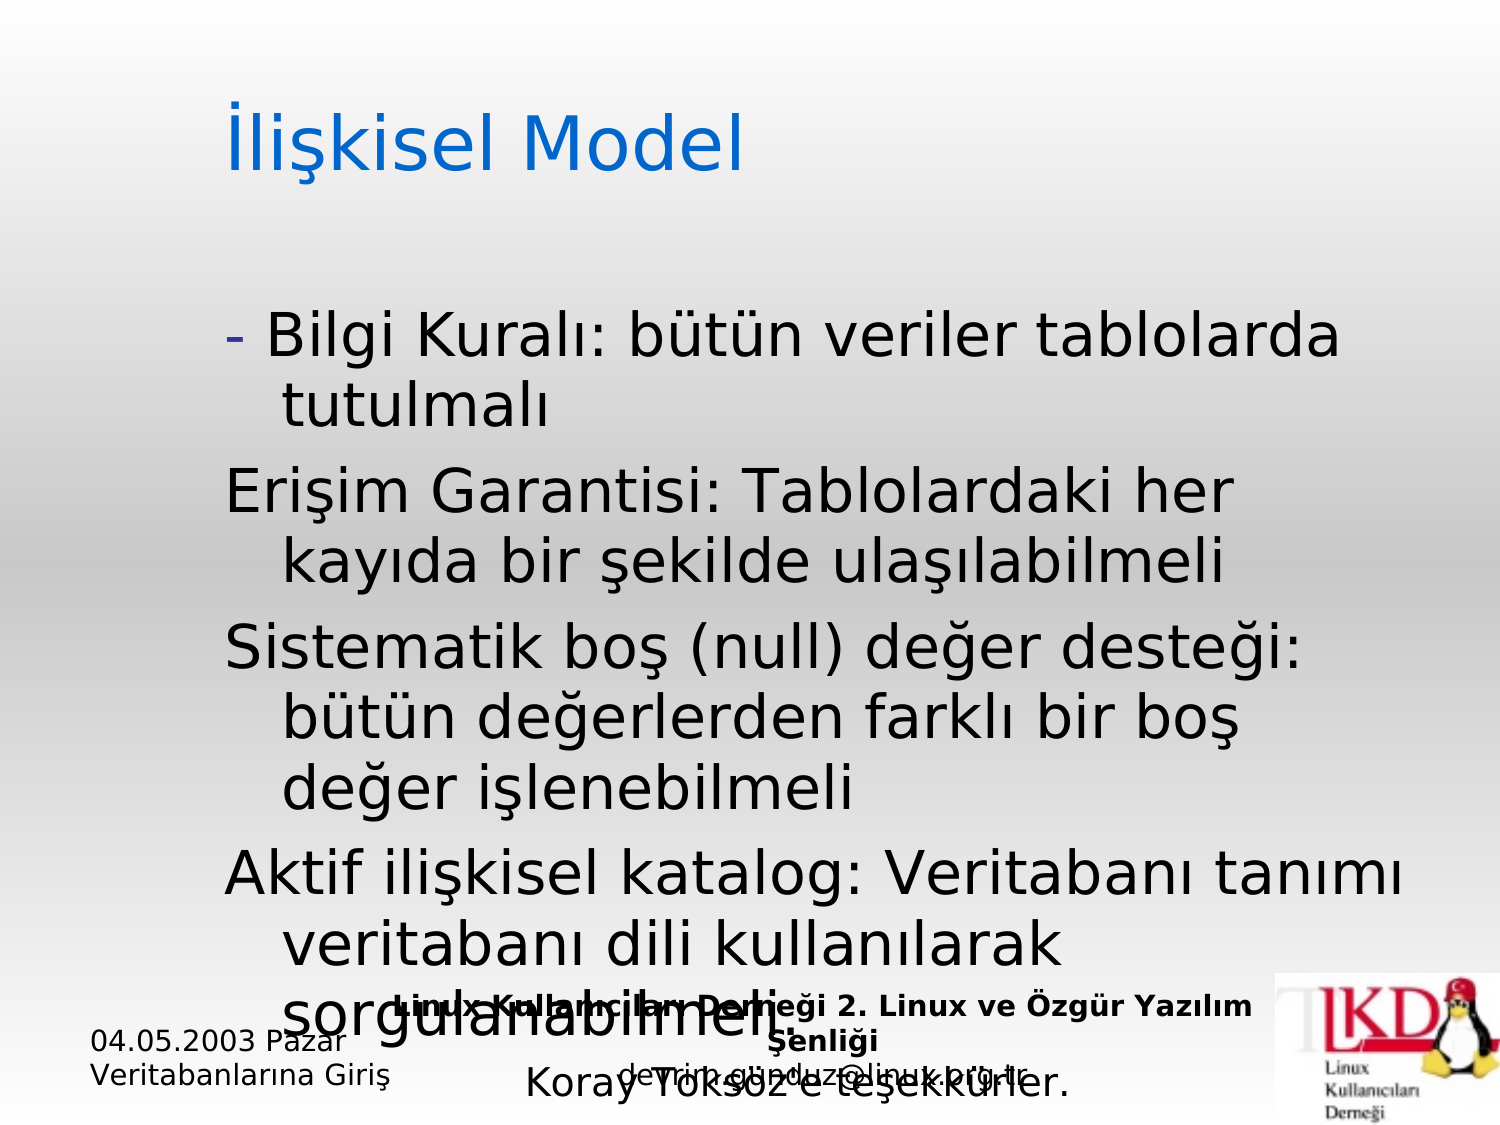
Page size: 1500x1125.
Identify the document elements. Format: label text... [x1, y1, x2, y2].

picture [1275, 973, 1500, 1125]
title İlişkisel Model [224, 49, 1425, 238]
list - Bilgi Kuralı: bütün veriler tablolarda tutulmalı Erişim Garantisi: Tablolardaki her kayıda bir şekilde ulaşılabilmeli Sistematik boş (null) değer desteği: bütün değerlerden farklı bir boş değer işlenebilmeli Aktif ilişkisel katalog: Veritabanı tanımı veritabanı dili kullanılarak sorgulanabilmeli. Koray Toksöz'e teşekkürler. [224, 299, 1425, 1106]
